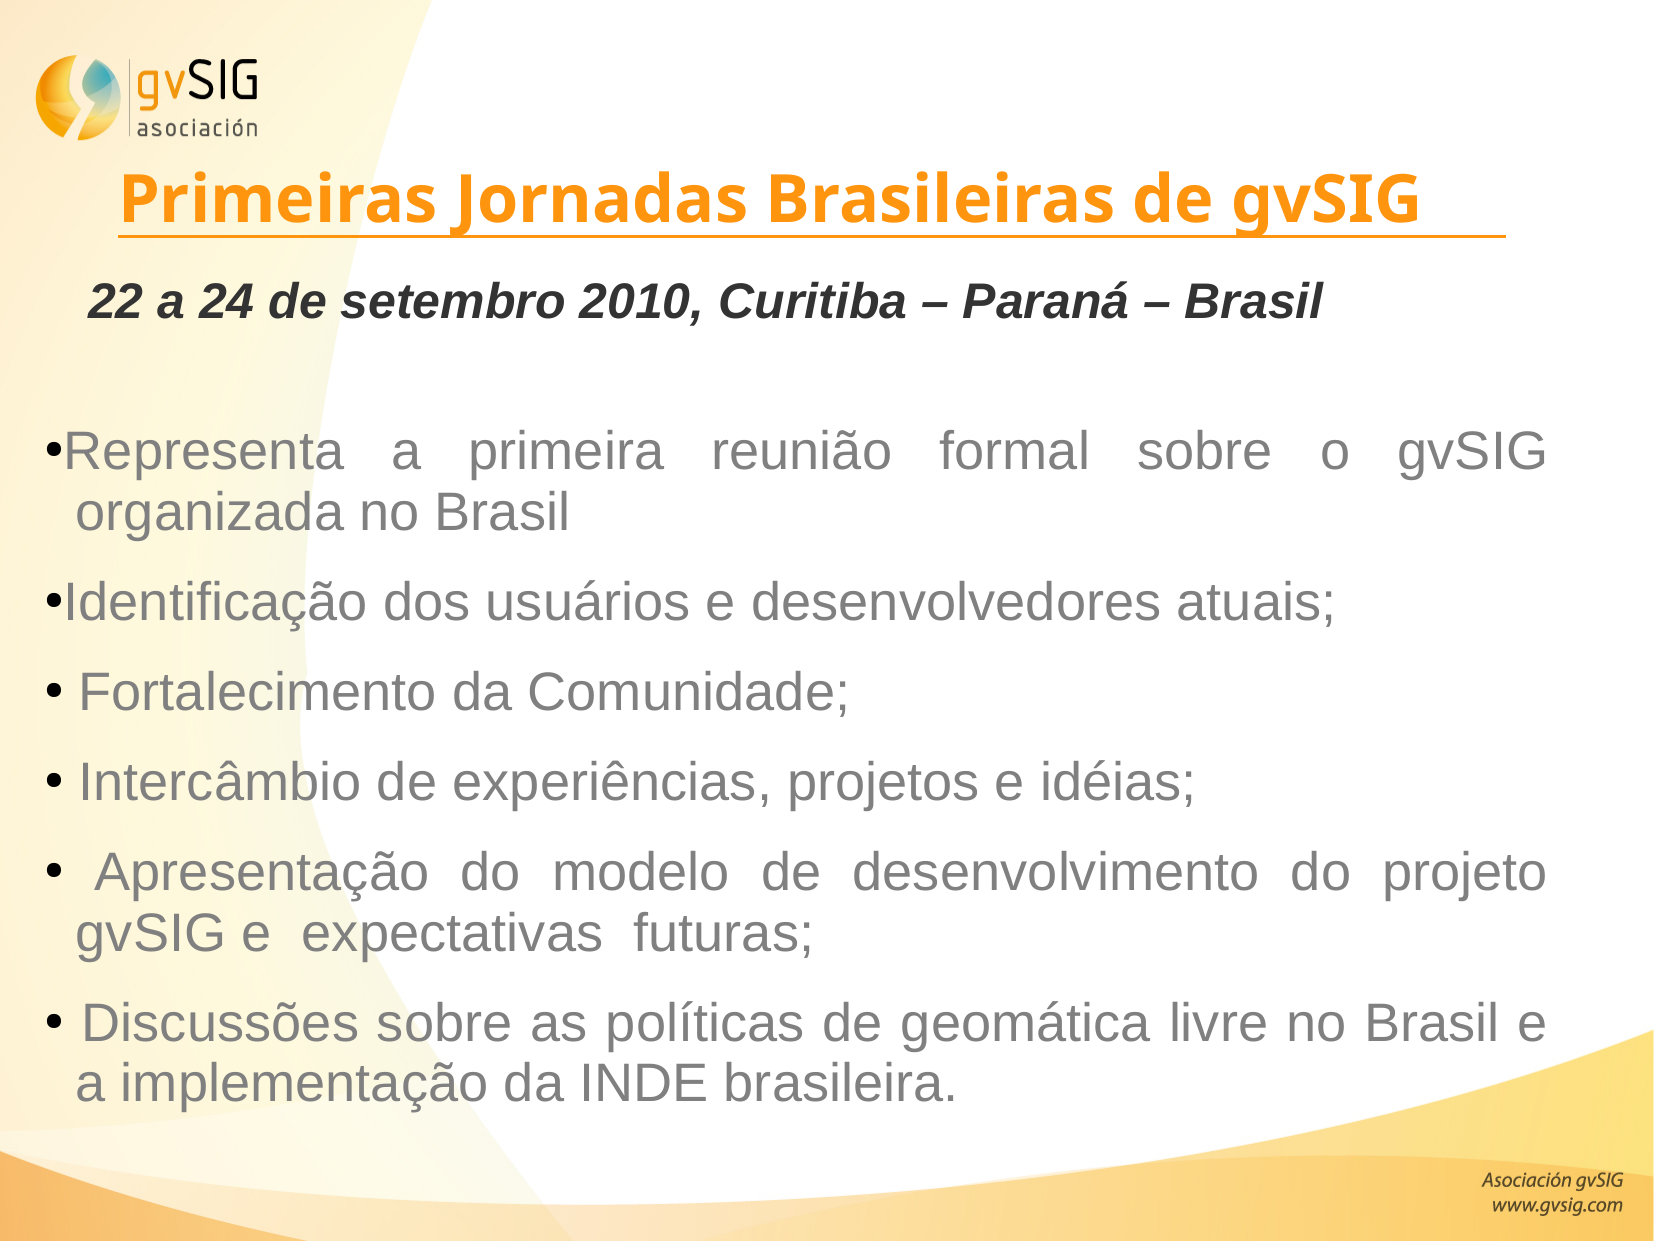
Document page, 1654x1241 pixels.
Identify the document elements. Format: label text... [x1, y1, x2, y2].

text_box Representa a primeira reunião formal sobre o gvSIG organizada no Brasil Identificação dos usuários e desenvolvedores atuais; Fortalecimento da Comunidade; Intercâmbio de experiências, projetos e idéias; Apresentação do modelo de desenvolvimento do projeto gvSIG e expectativas futuras; Discussões sobre as políticas de geomática livre no Brasil e a implementação da INDE brasileira. [29, 413, 1565, 1121]
text_box 22 a 24 de setembro 2010, Curitiba – Paraná – Brasil [73, 265, 1506, 355]
title Primeiras Jornadas Brasileiras de gvSIG [118, 147, 1607, 246]
picture [0, 0, 1654, 1241]
